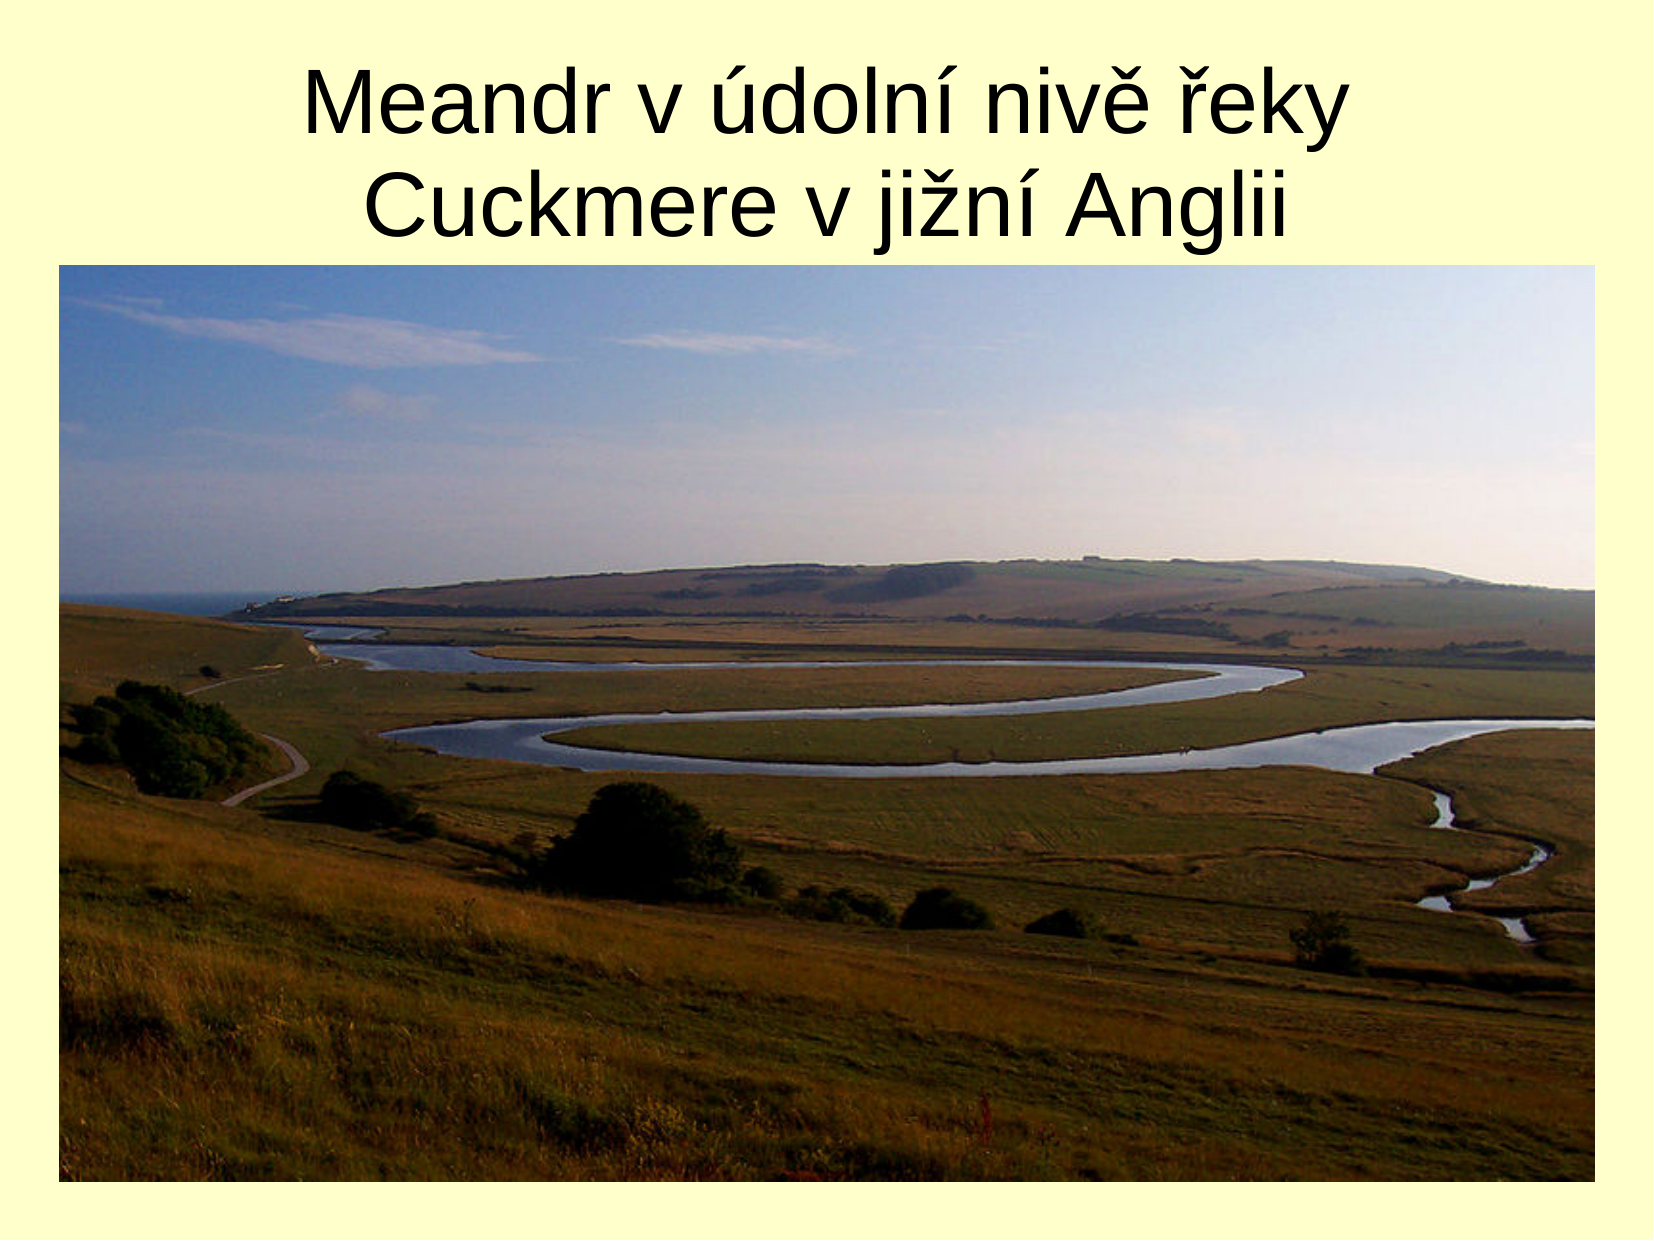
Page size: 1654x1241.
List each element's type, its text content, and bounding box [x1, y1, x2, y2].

title Meandr v údolní nivě řeky Cuckmere v jižní Anglii [82, 49, 1571, 257]
picture [59, 265, 1595, 1182]
